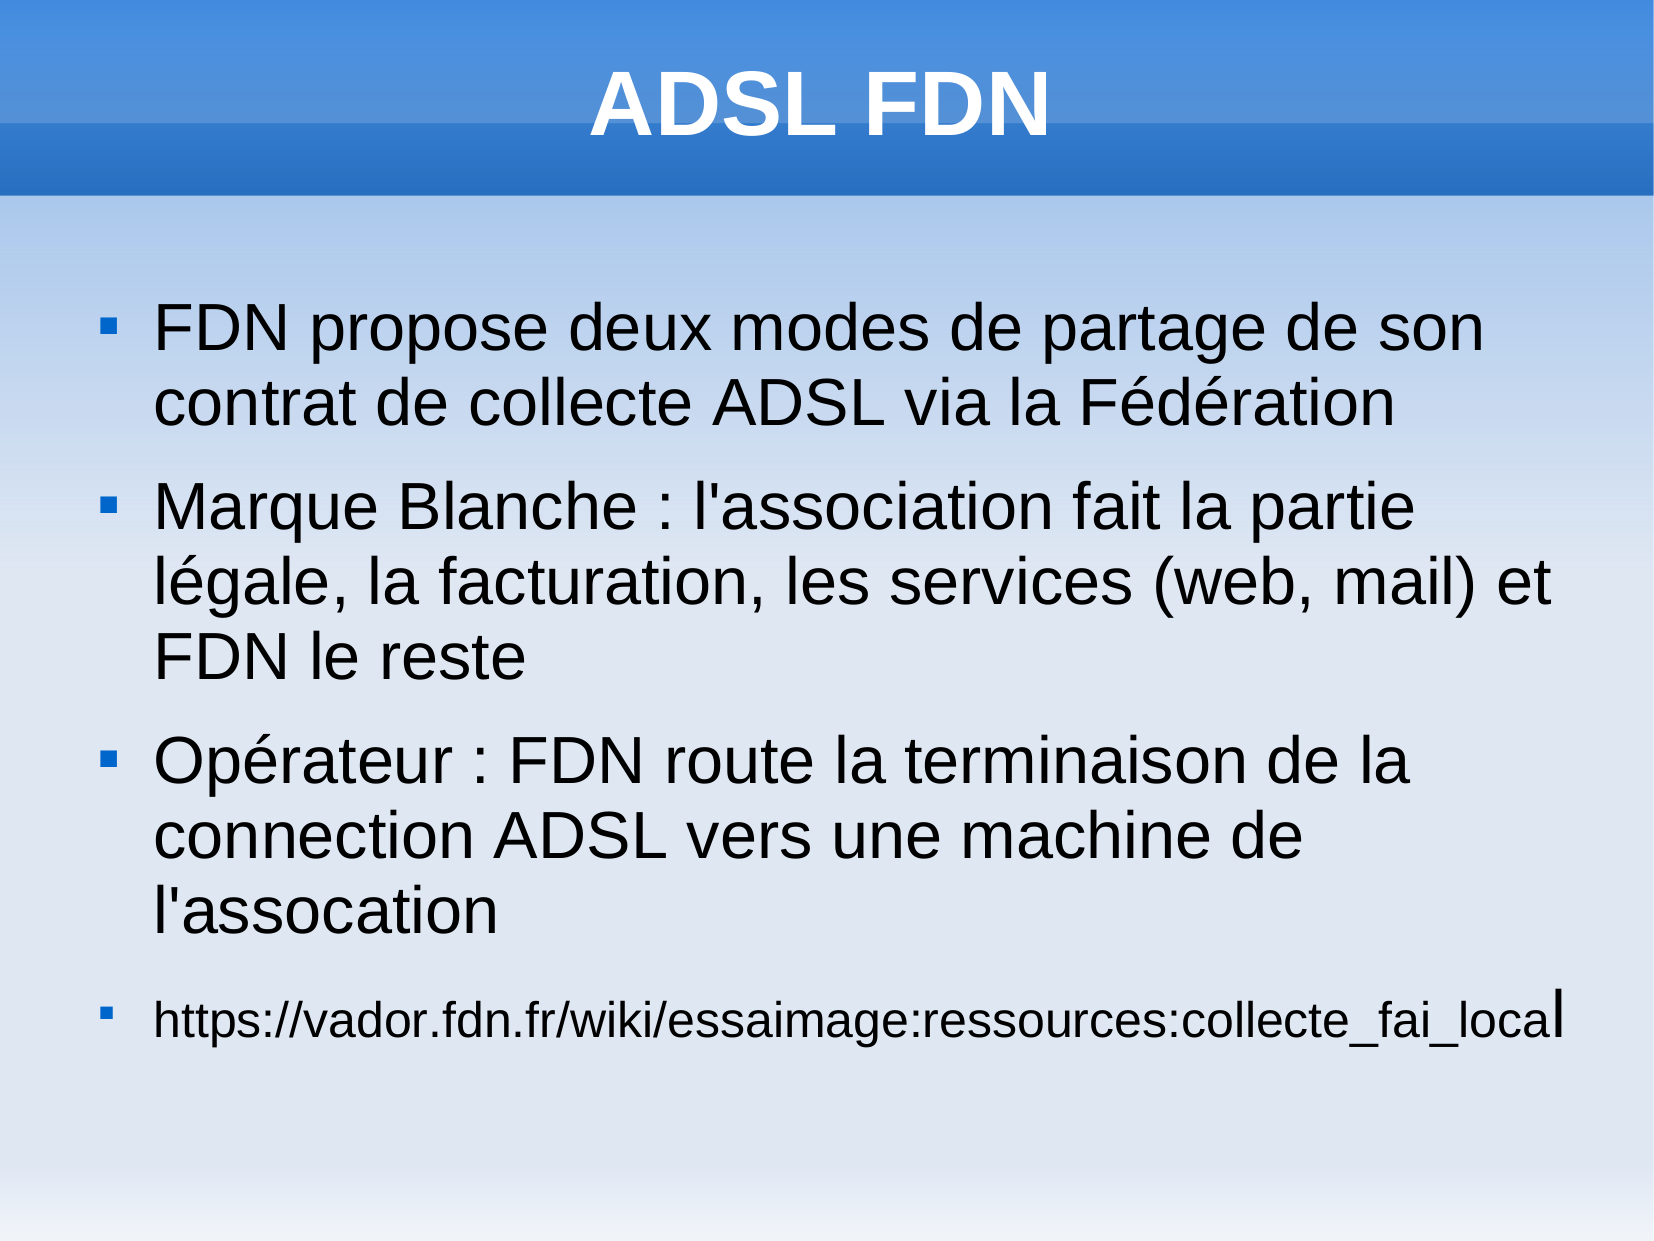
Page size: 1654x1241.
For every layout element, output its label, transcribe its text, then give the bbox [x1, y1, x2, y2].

picture [0, 0, 1654, 1241]
list FDN propose deux modes de partage de son contrat de collecte ADSL via la Fédération Marque Blanche : l'association fait la partie légale, la facturation, les services (web, mail) et FDN le reste Opérateur : FDN route la terminaison de la connection ADSL vers une machine de l'assocation https://vador.fdn.fr/wiki/essaimage:ressources:collecte_fai_local [82, 290, 1571, 1094]
title ADSL FDN [76, 7, 1565, 200]
